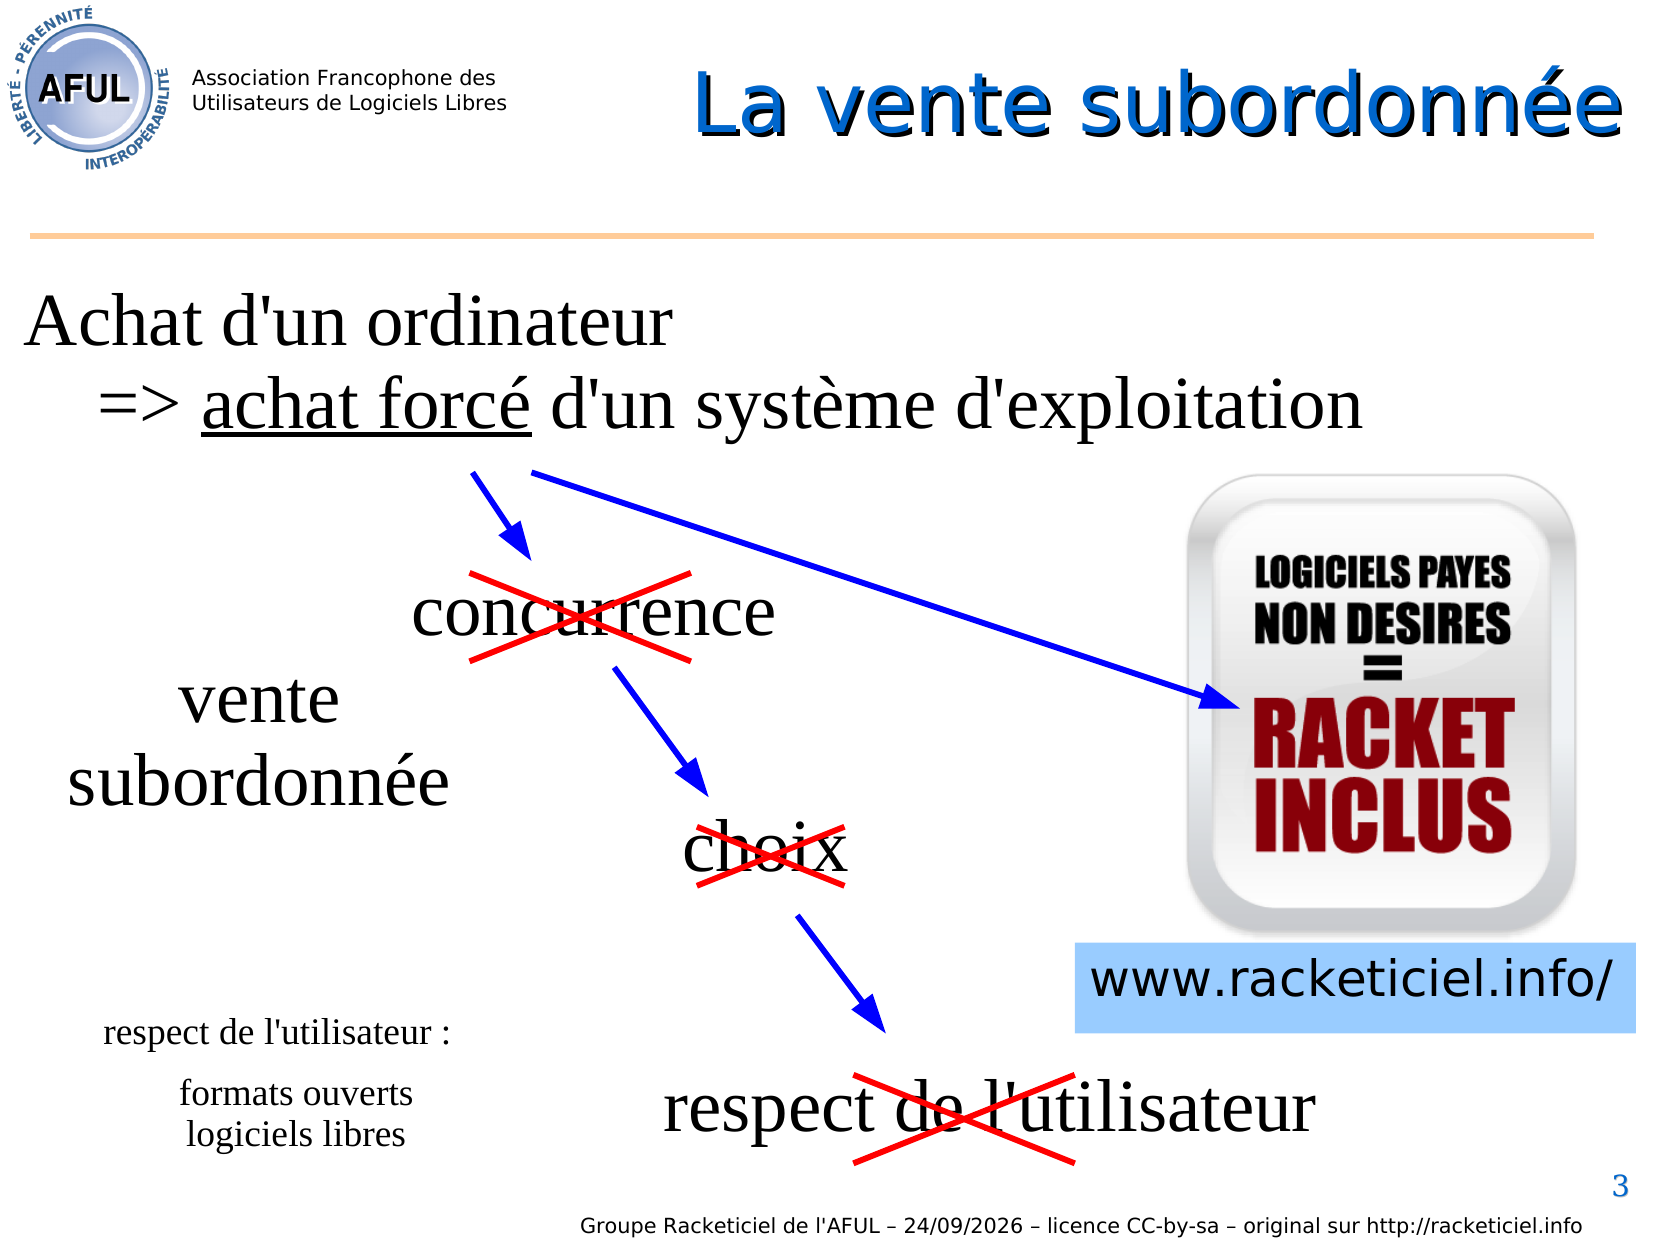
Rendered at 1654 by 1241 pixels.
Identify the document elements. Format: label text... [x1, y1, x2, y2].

picture [1167, 448, 1601, 942]
text_box respect de l'utilisateur [648, 1057, 1333, 1163]
picture [0, 0, 178, 178]
text_box formats ouverts logiciels libres [164, 1065, 429, 1171]
text_box vente subordonnée [53, 648, 467, 845]
text_box Achat d'un ordinateur => achat forcé d'un système d'exploitation [9, 271, 1380, 468]
text_box concurrence [396, 561, 793, 667]
text_box respect de l'utilisateur [865, 1123, 1063, 1163]
text_box respect de l'utilisateur : [88, 1003, 468, 1065]
text_box www.racketiciel.info/ [1074, 942, 1636, 1034]
title La vente subordonnée [501, 7, 1625, 200]
text_box choix [667, 797, 864, 903]
